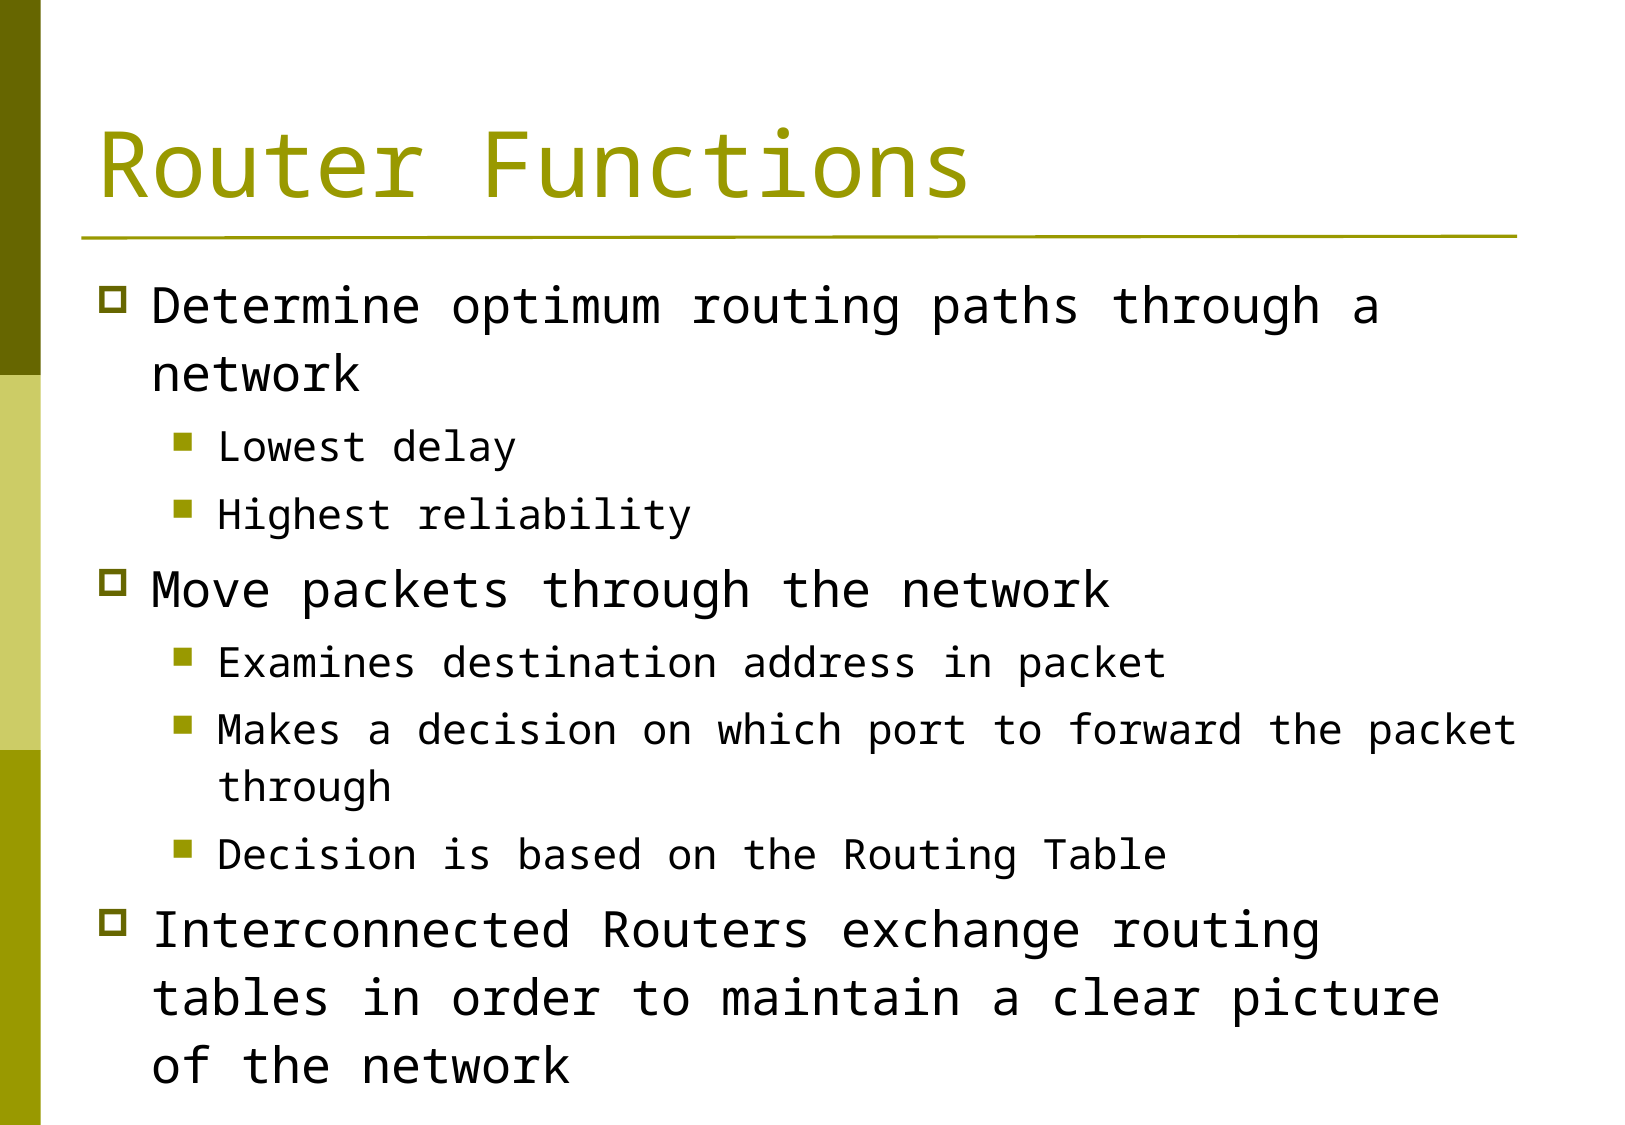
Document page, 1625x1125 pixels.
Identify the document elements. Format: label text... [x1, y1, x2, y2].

title Router Functions [81, 45, 1544, 233]
list Determine optimum routing paths through a network Lowest delay Highest reliability Move packets through the network Examines destination address in packet Makes a decision on which port to forward the packet through Decision is based on the Routing Table Interconnected Routers exchange routing tables in order to maintain a clear picture of the network In a large network, the routing table updates can consume a lot of bandwidth a protocol for route updates is required [81, 262, 1544, 1076]
